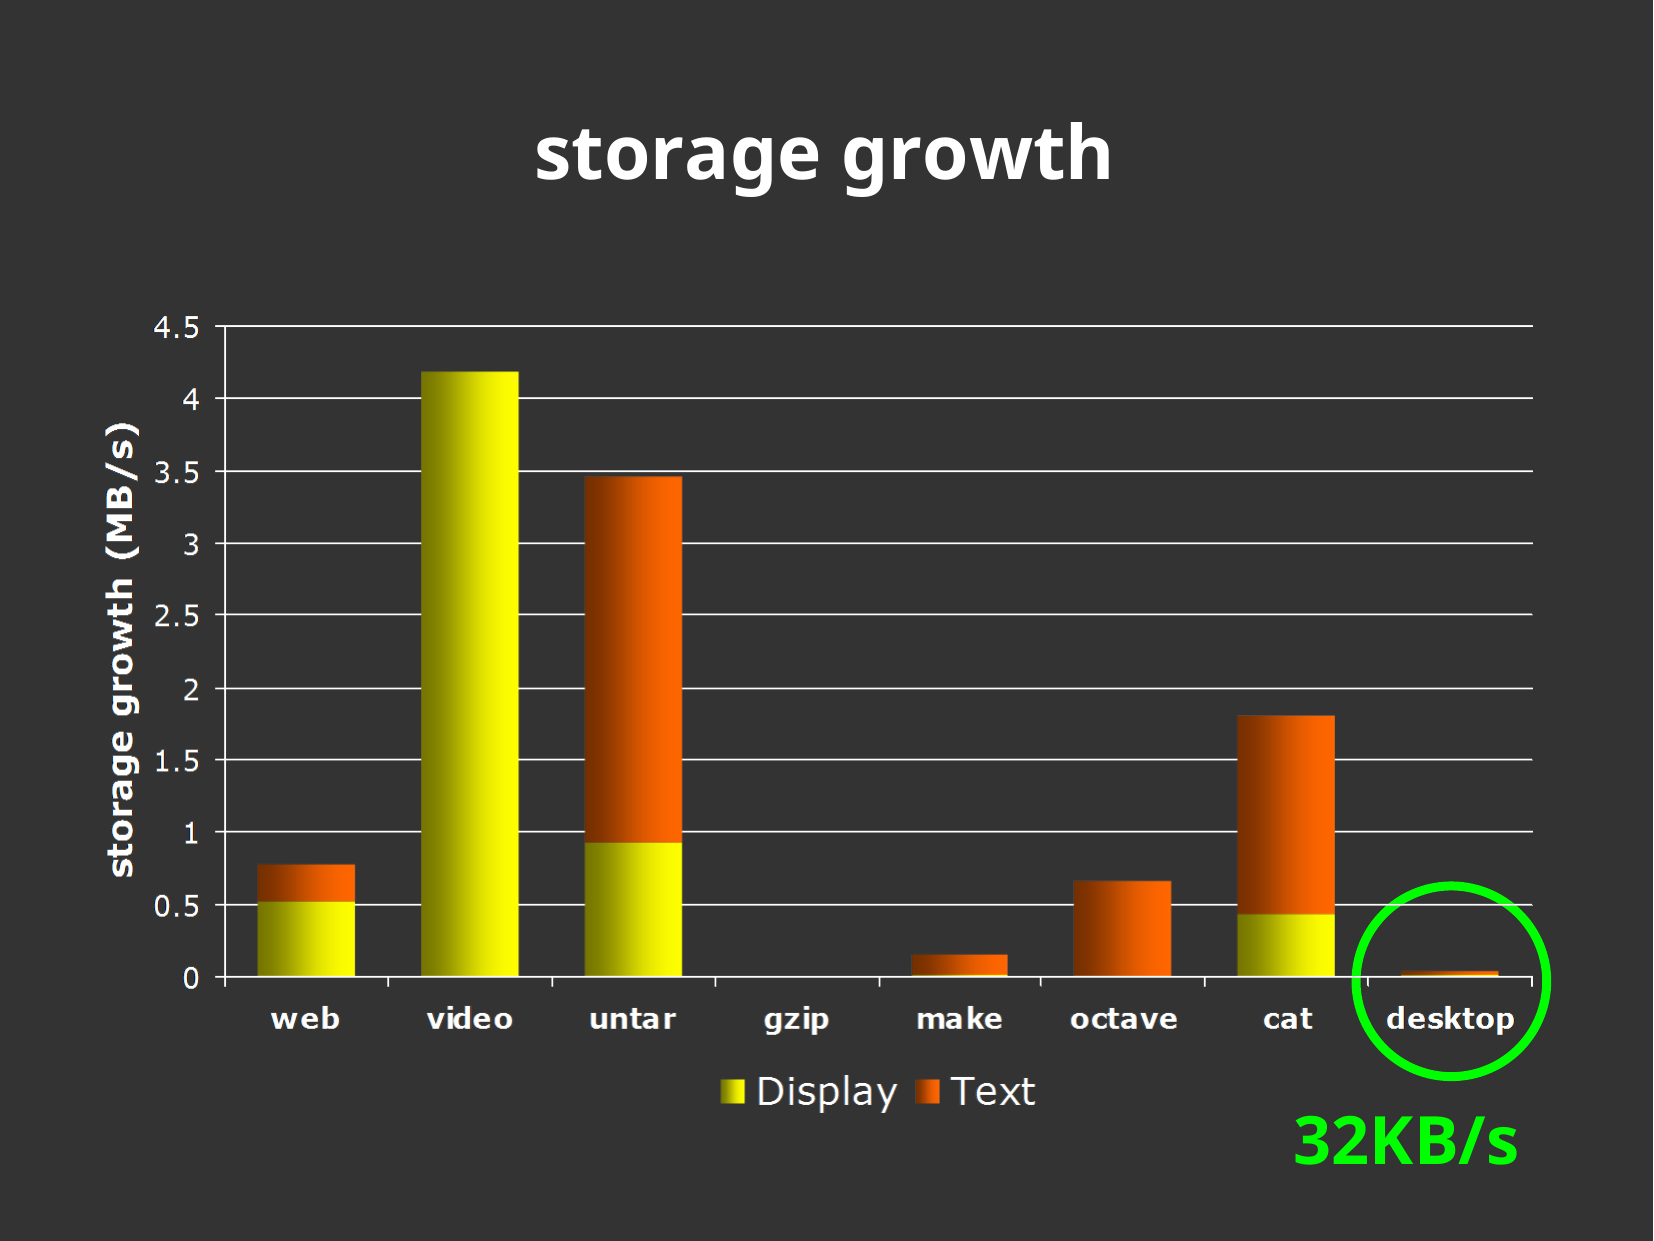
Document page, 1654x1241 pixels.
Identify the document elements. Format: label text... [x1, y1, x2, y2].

picture [58, 275, 1561, 1131]
text_box 32KB/s [1293, 1092, 1577, 1175]
text_box storage growth [534, 99, 1203, 187]
